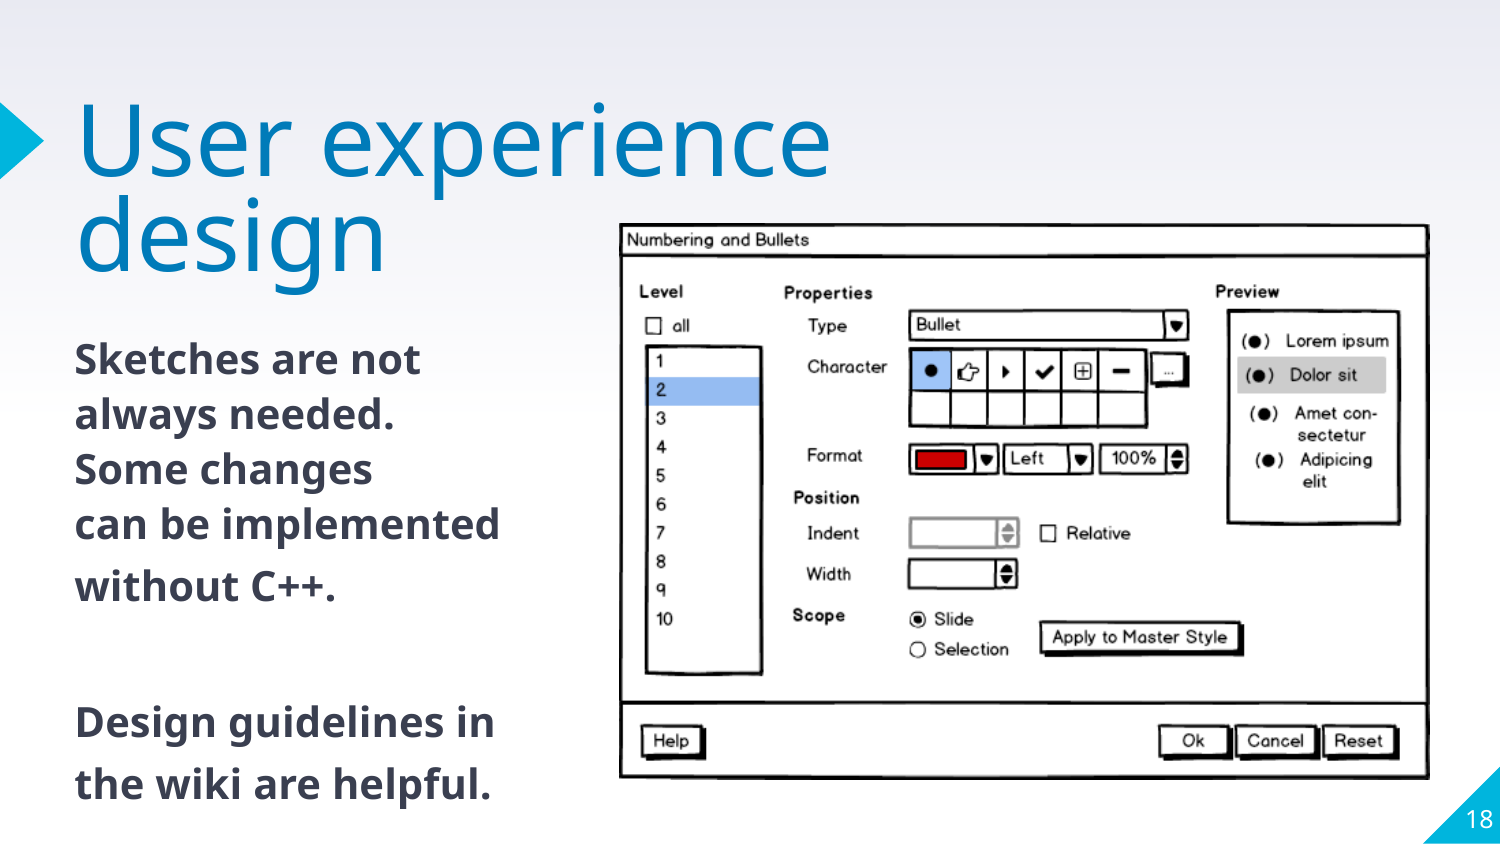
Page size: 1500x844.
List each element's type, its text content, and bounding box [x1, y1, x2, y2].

list Sketches are not always needed. Some changes can be implemented without C++. Design guidelines in the wiki are helpful. [74, 327, 515, 767]
title User experience design [75, 99, 1001, 277]
slide_number <number> [1418, 760, 1494, 838]
picture [619, 223, 1430, 780]
